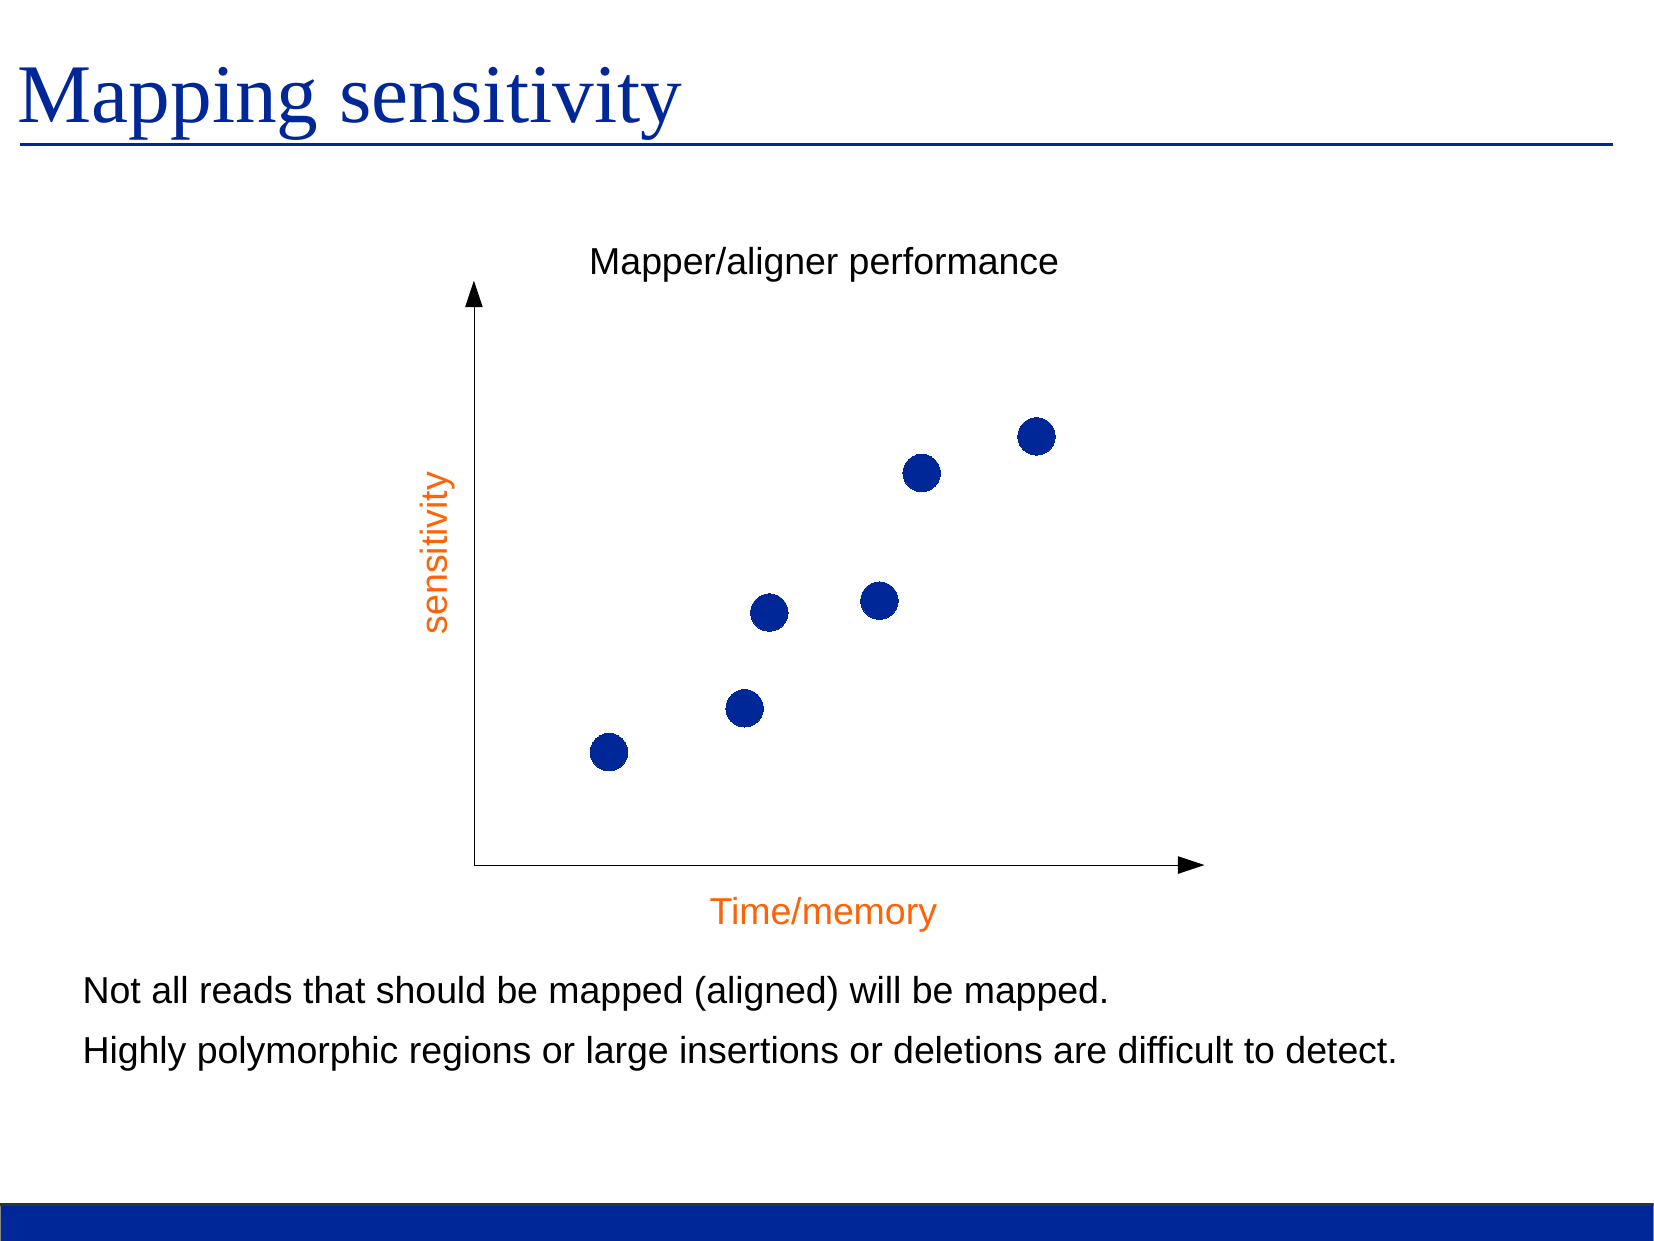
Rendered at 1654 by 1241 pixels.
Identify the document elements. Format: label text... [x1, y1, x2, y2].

title Mapping sensitivity [17, 0, 1589, 198]
text_box sensitivity [405, 456, 463, 649]
text_box [750, 593, 789, 632]
text_box [860, 581, 899, 620]
text_box [590, 733, 628, 771]
list Not all reads that should be mapped (aligned) will be mapped. Highly polymorphic regions or large insertions or deletions are difficult to detect. [82, 969, 1571, 1117]
text_box [725, 689, 764, 728]
text_box Time/memory [694, 883, 952, 941]
text_box [1017, 417, 1056, 456]
text_box [902, 454, 941, 492]
text_box Mapper/aligner performance [574, 233, 1074, 290]
